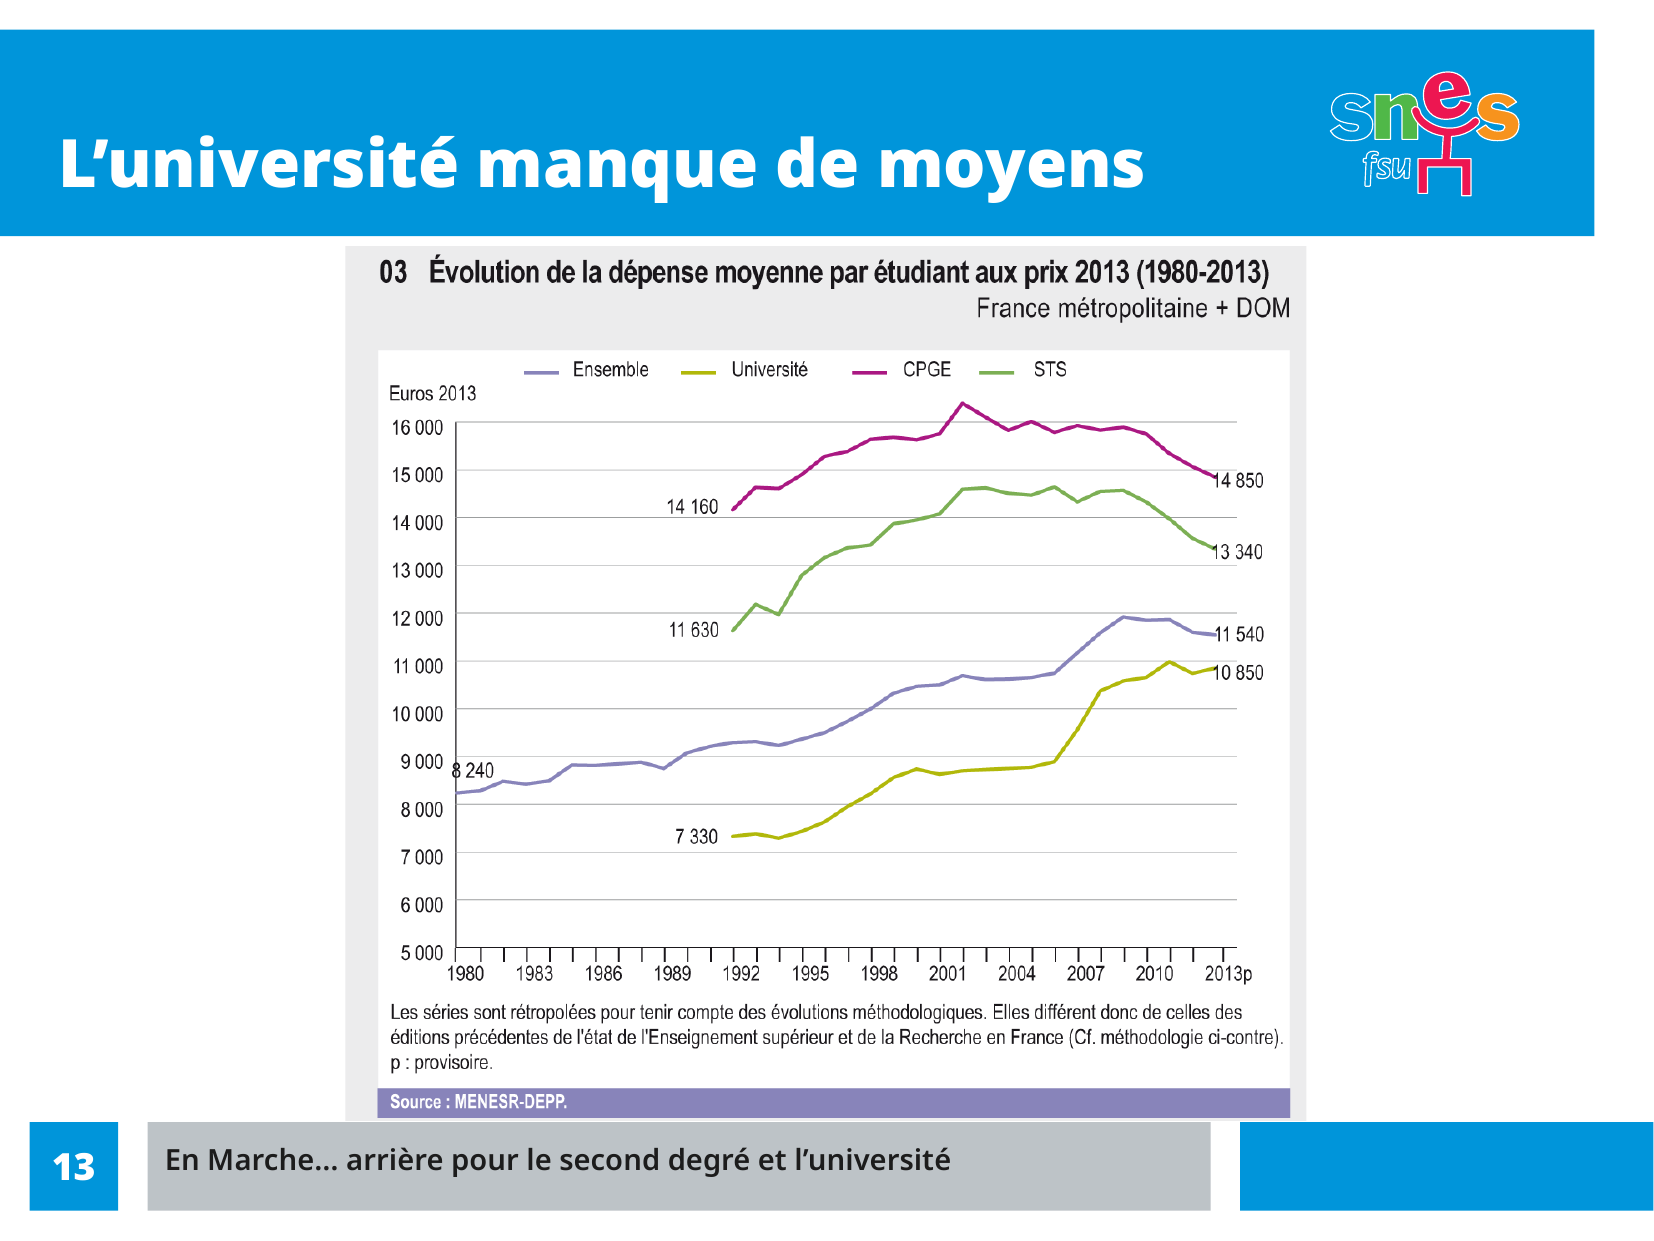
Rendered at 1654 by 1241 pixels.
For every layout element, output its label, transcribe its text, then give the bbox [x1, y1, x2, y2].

picture [345, 246, 1307, 324]
list [59, 324, 1565, 1093]
title L’université manque de moyens [59, 59, 1595, 207]
picture [345, 1093, 1307, 1121]
list En Marche… arrière pour le second degré et l’université [164, 1139, 1183, 1217]
